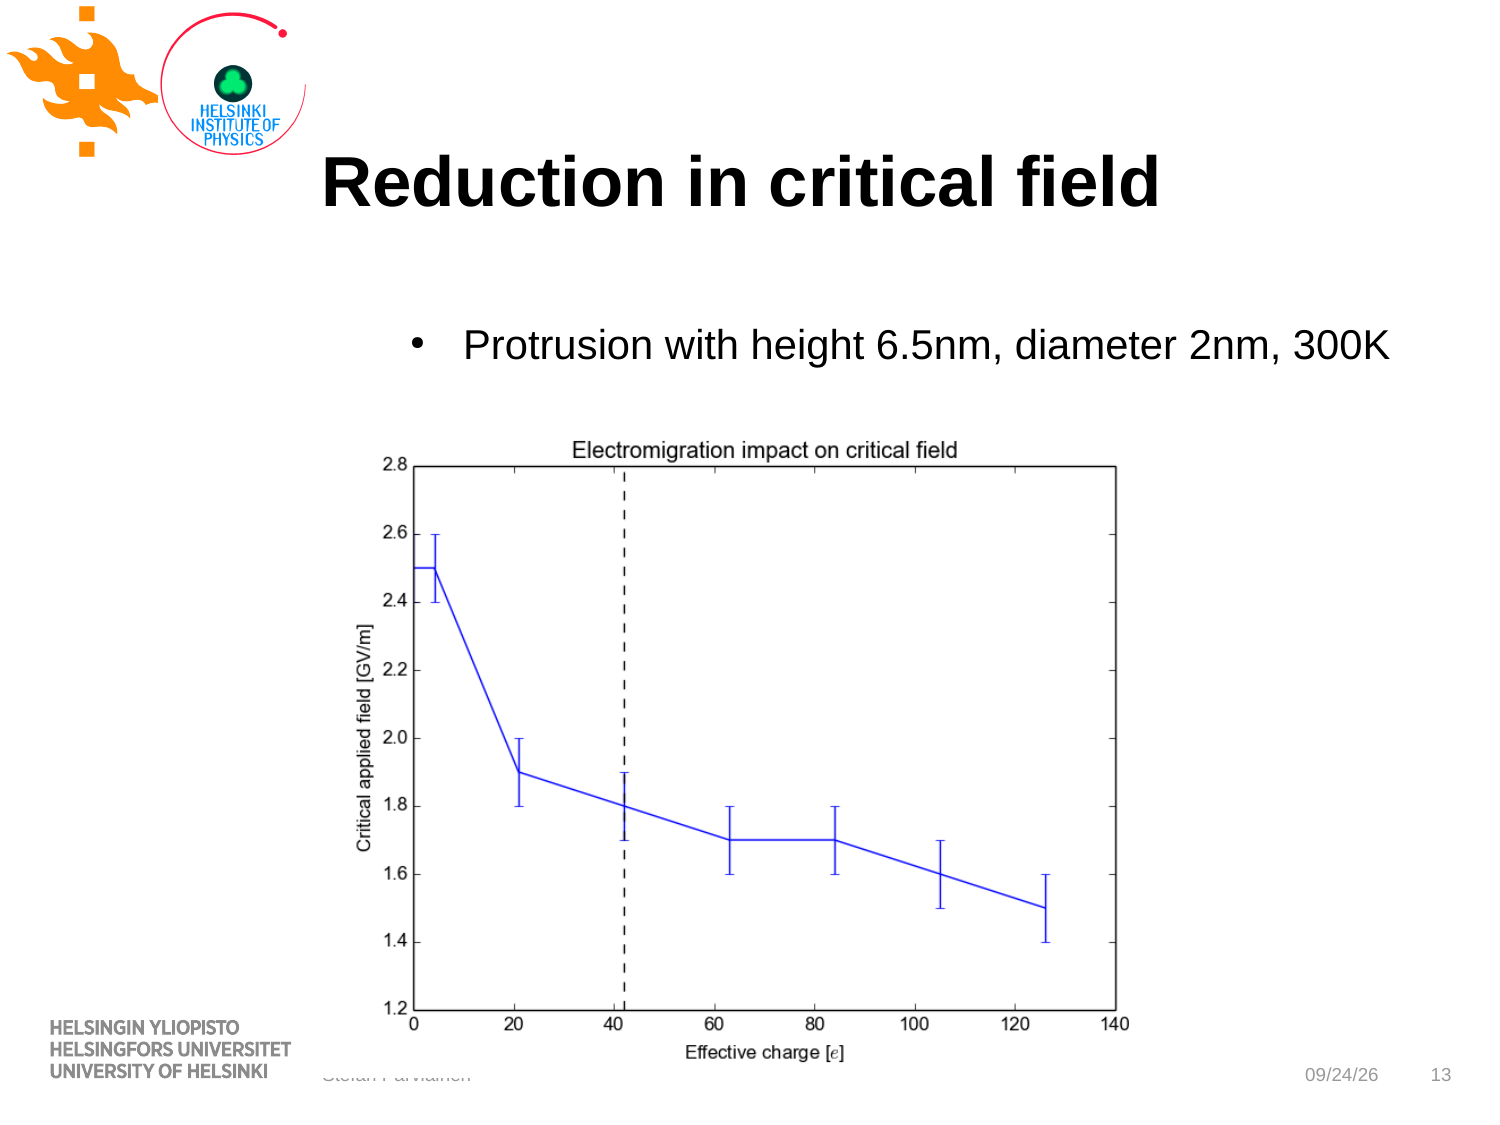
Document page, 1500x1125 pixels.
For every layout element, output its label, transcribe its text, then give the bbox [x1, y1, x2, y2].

picture [32, 398, 1206, 1096]
picture [0, 0, 307, 171]
list Protrusion with height 6.5nm, diameter 2nm, 300K [321, 321, 1447, 974]
title Reduction in critical field [321, 87, 1447, 276]
